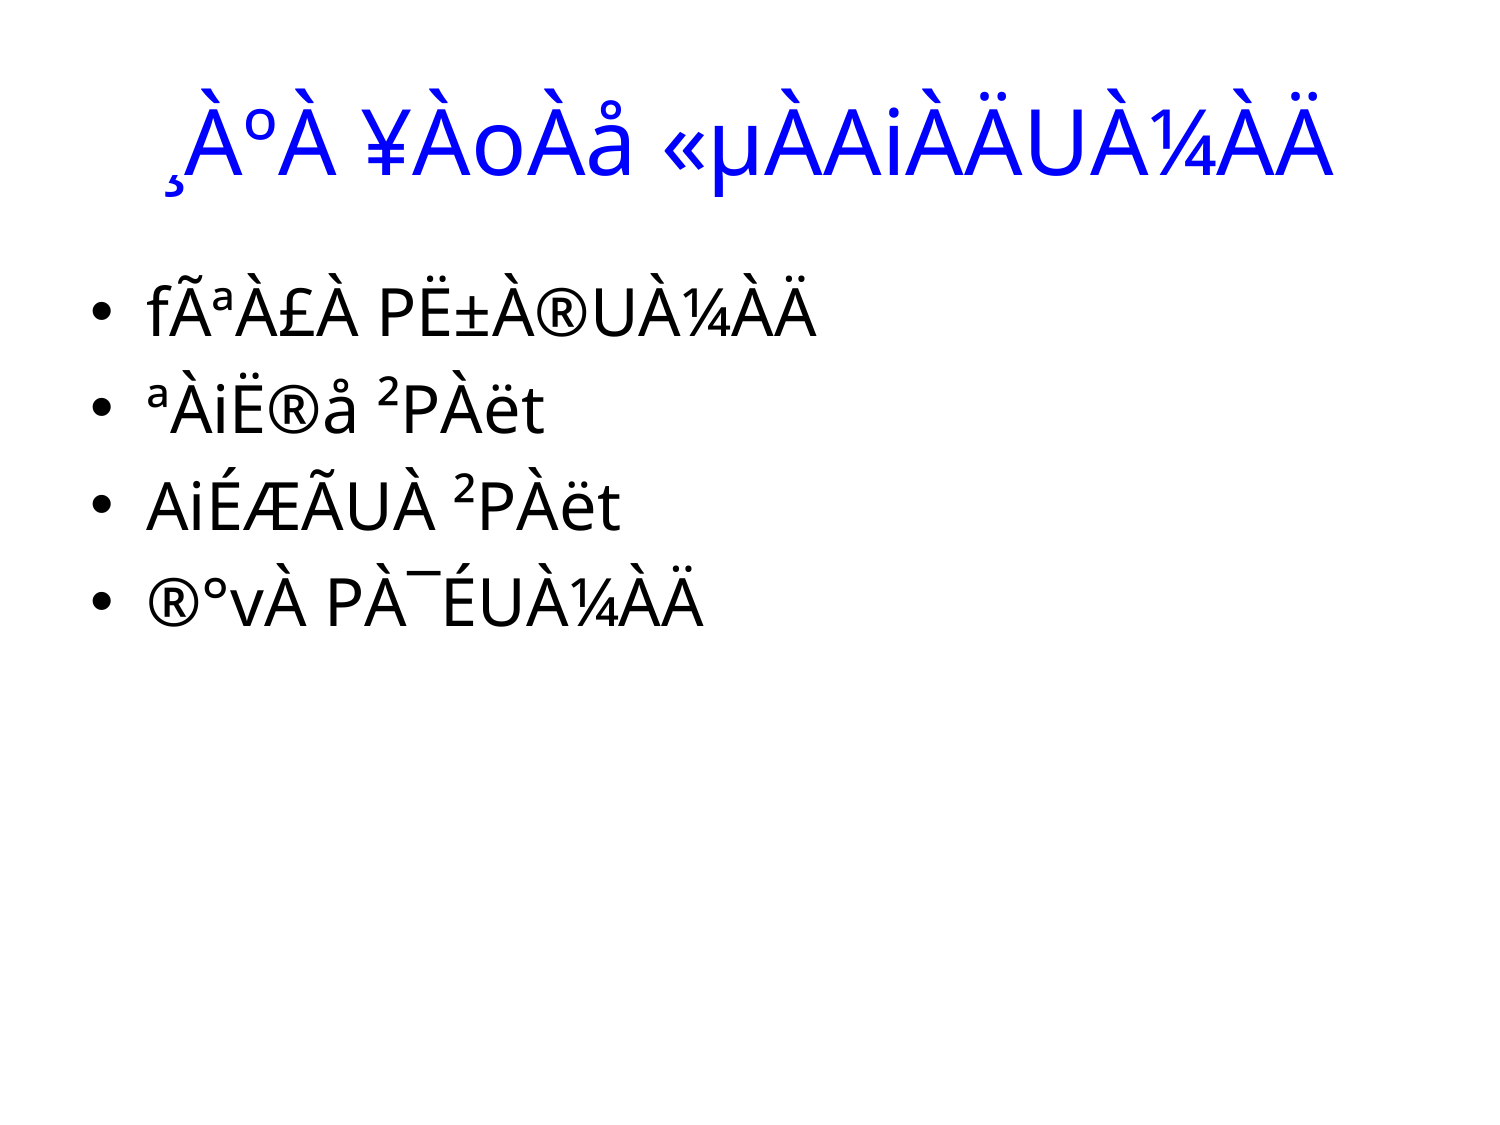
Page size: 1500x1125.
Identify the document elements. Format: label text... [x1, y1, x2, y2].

title ¸ÀºÀ ¥ÀoÀå «µÀAiÀÄUÀ¼ÀÄ [75, 45, 1426, 233]
list fÃªÀ£À PË±À®UÀ¼ÀÄ ªÀiË®å ²PÀët AiÉÆÃUÀ ²PÀët ®°vÀ PÀ¯ÉUÀ¼ÀÄ [75, 262, 1426, 1006]
